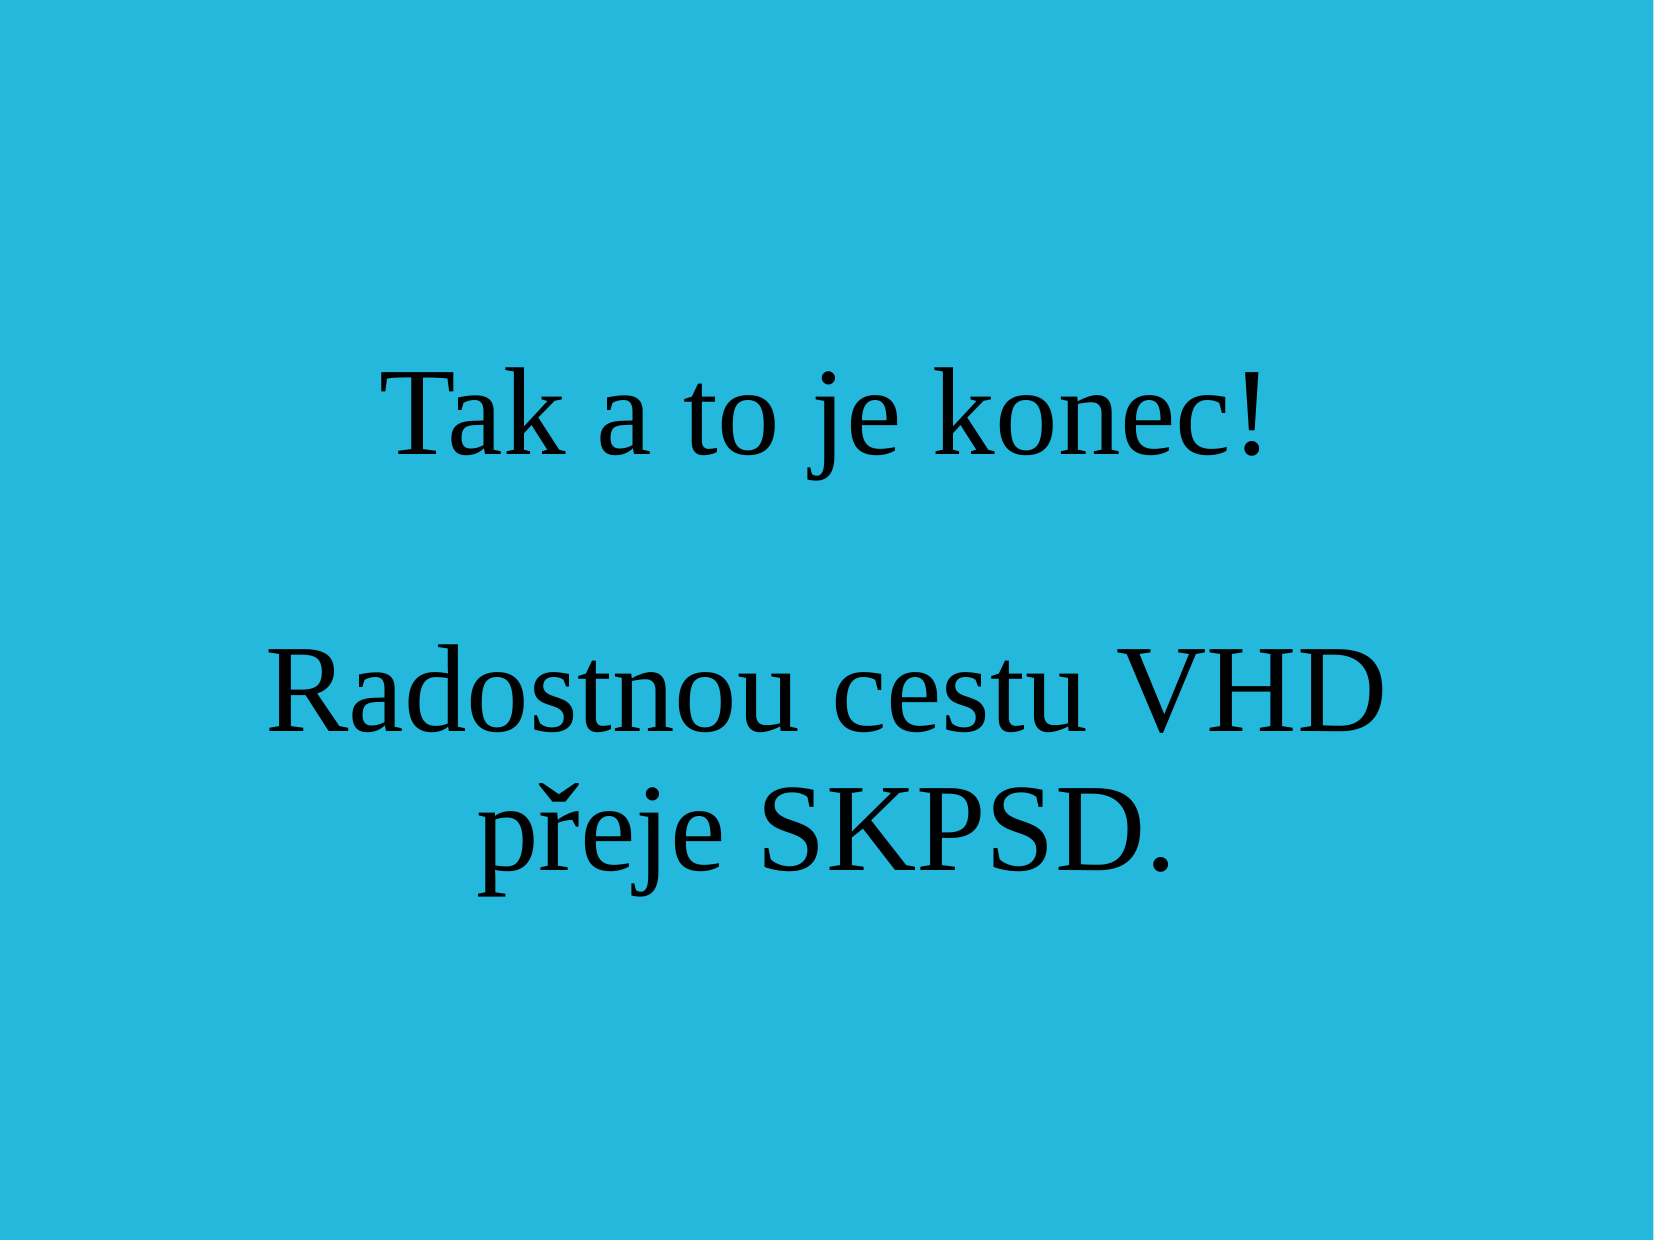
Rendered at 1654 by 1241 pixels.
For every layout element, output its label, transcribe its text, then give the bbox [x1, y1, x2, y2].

text_box Tak a to je konec! Radostnou cestu VHD přeje SKPSD. [250, 335, 1403, 905]
